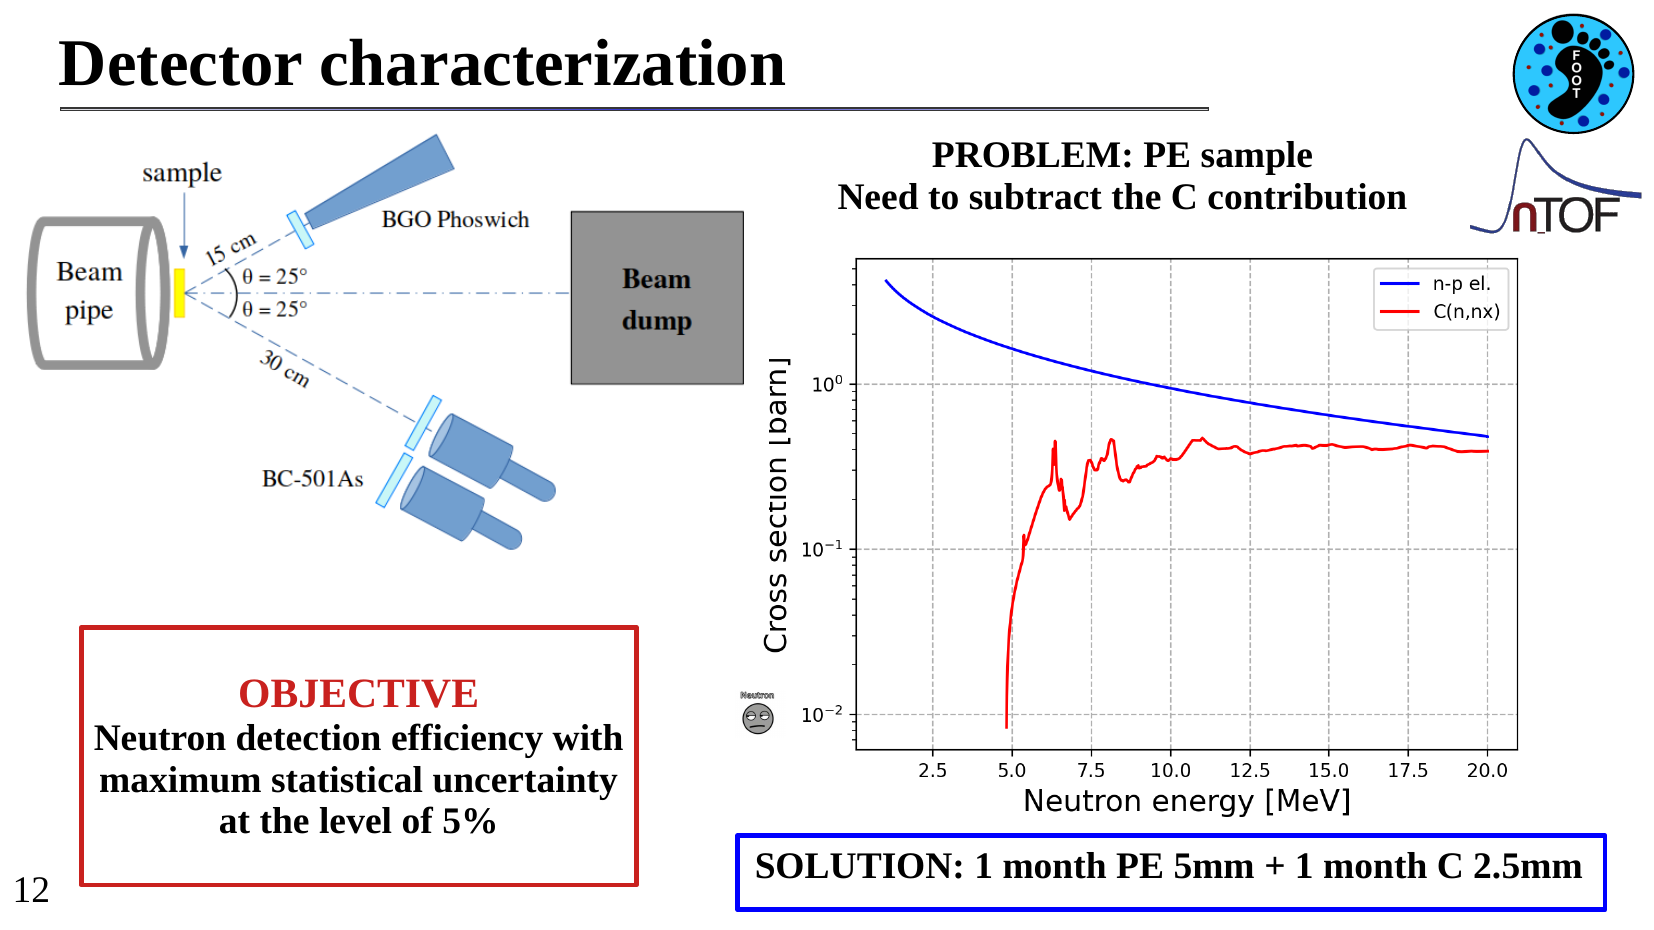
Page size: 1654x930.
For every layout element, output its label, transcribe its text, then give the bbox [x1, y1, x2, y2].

text_box OBJECTIVE Neutron detection efficiency with maximum statistical uncertainty at the level of 5% [81, 627, 637, 885]
picture [3, 116, 1528, 817]
text_box Detector characterization [58, 0, 1594, 118]
picture [1594, 11, 1634, 61]
text_box PROBLEM: PE sample Need to subtract the C contribution [820, 126, 1426, 251]
text_box 12 [0, 861, 66, 927]
picture [1451, 21, 1653, 248]
text_box SOLUTION: 1 month PE 5mm + 1 month C 2.5mm [737, 835, 1606, 910]
